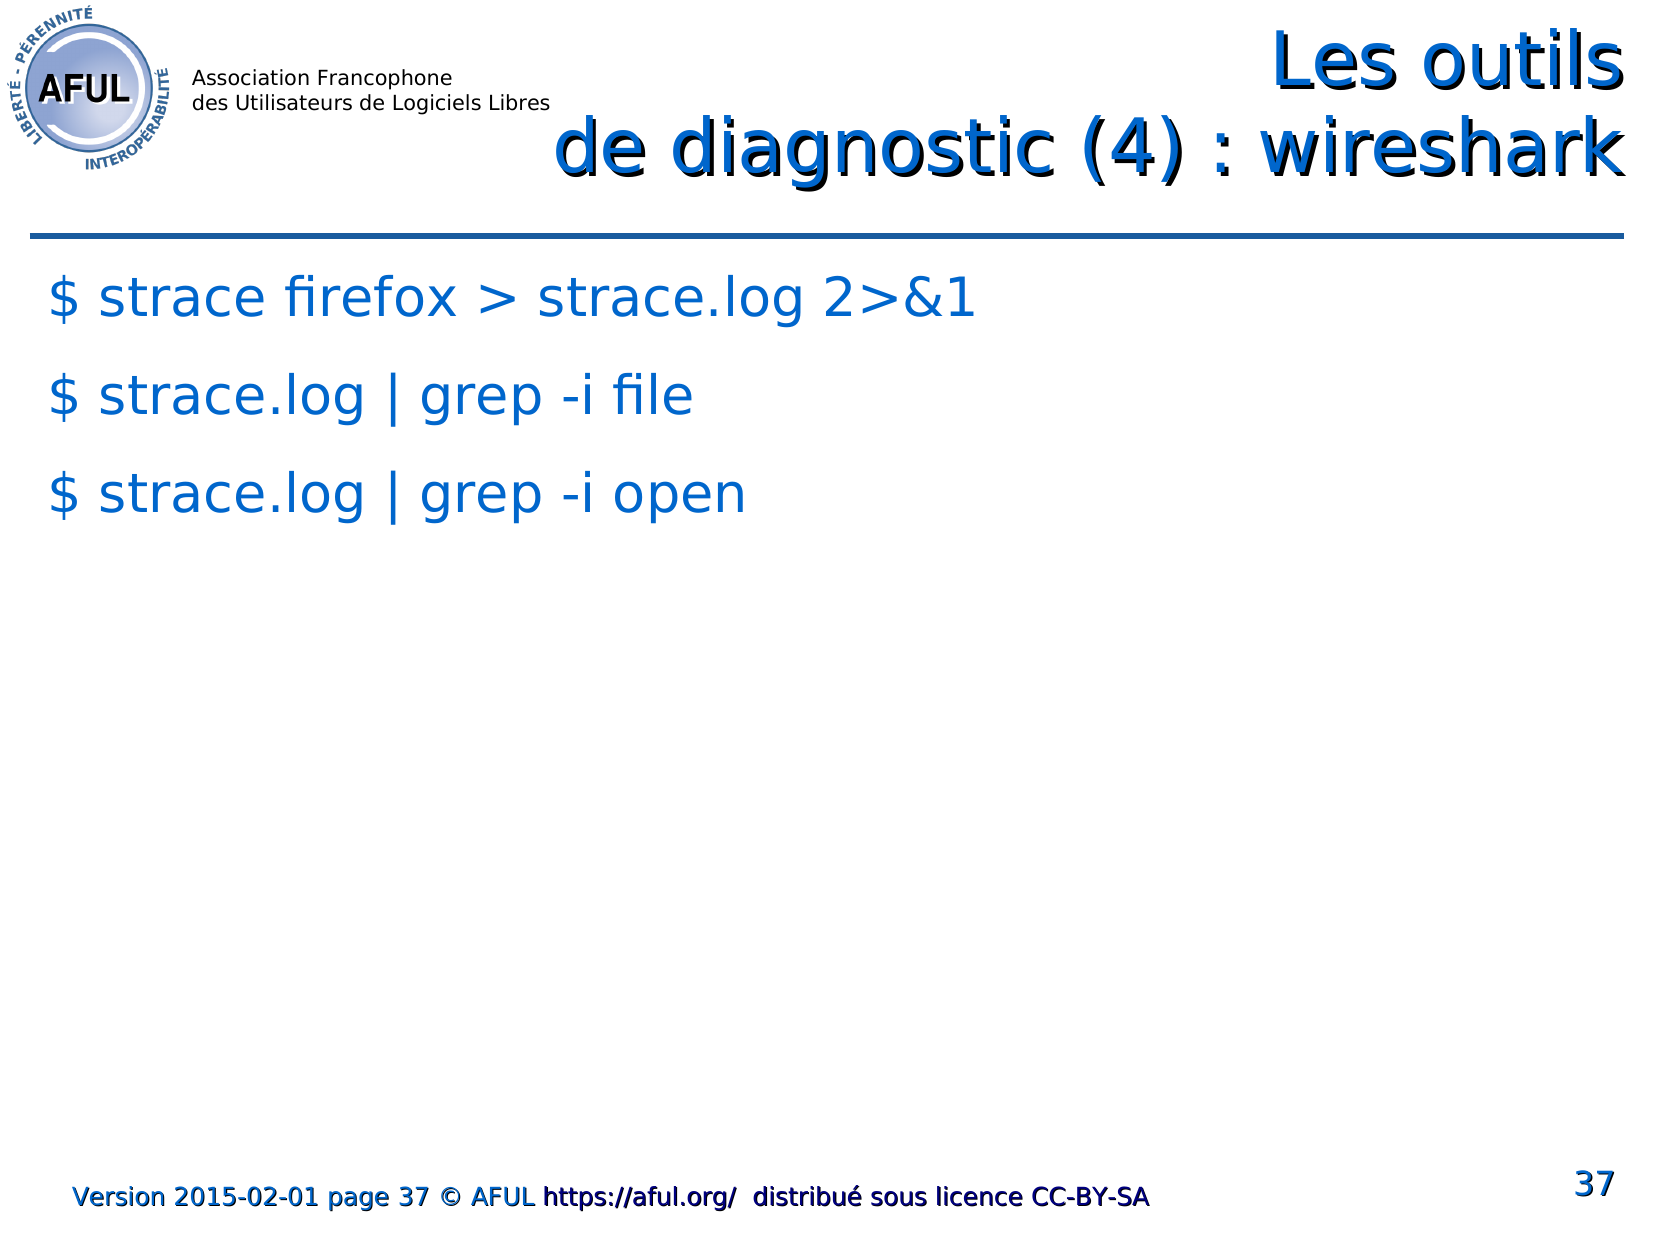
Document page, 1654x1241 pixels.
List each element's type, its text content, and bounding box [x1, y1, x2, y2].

title Les outils de diagnostic (4) : wireshark [501, 0, 1625, 235]
list $ strace firefox > strace.log 2>&1 $ strace.log | grep -i file $ strace.log | grep -i open [47, 265, 1595, 1196]
picture [0, 0, 178, 178]
